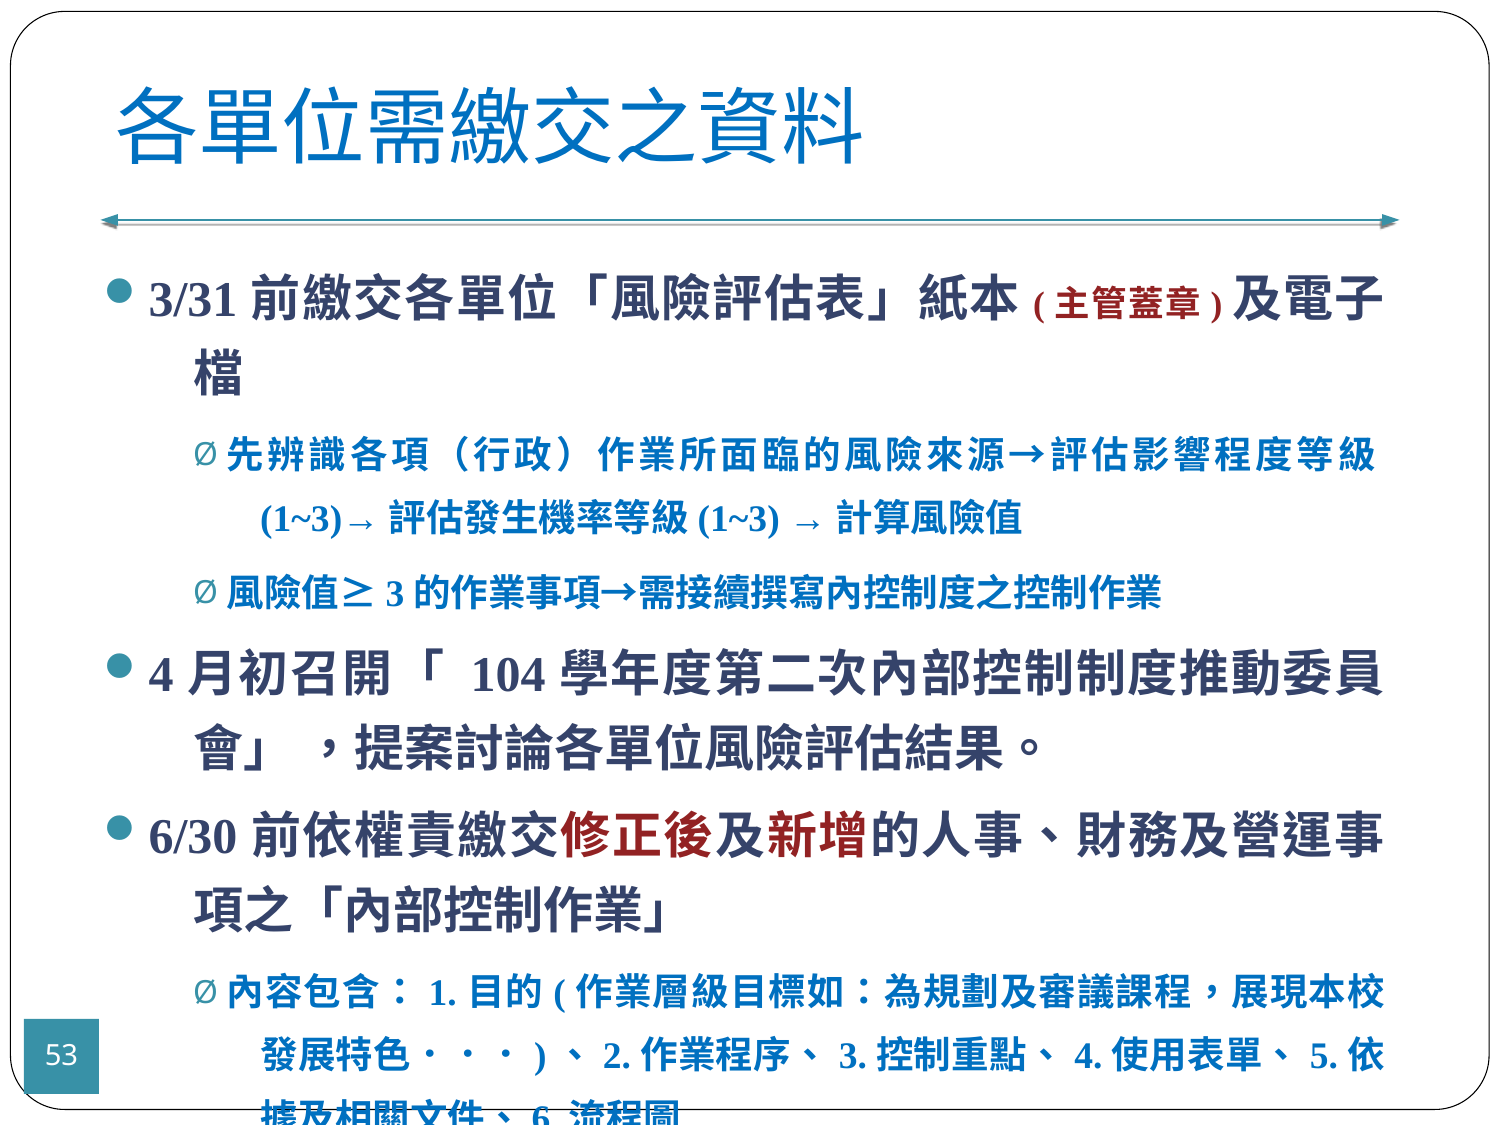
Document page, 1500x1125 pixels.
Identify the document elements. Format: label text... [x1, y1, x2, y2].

text_box 各單位需繳交之資料 [100, 66, 1308, 183]
text_box 3/31前繳交各單位「風險評估表」紙本(主管蓋章)及電子檔 先辨識各項（行政）作業所面臨的風險來源→評估影響程度等級(1~3)→評估發生機率等級(1~3) →計算風險值 風險值≥3的作業事項→需接續撰寫內控制度之控制作業 4月初召開「 104學年度第二次內部控制制度推動委員會」 ，提案討論各單位風險評估結果。 6/30前依權責繳交修正後及新增的人事、財務及營運事項之「內部控制作業」 內容包含：1.目的(作業層級目標如：為規劃及審議課程，展現本校發展特色．．．)、2.作業程序、3.控制重點、4.使用表單、5.依據及相關文件、6.流程圖 [88, 243, 1400, 1083]
text_box 53 [23, 1018, 99, 1094]
